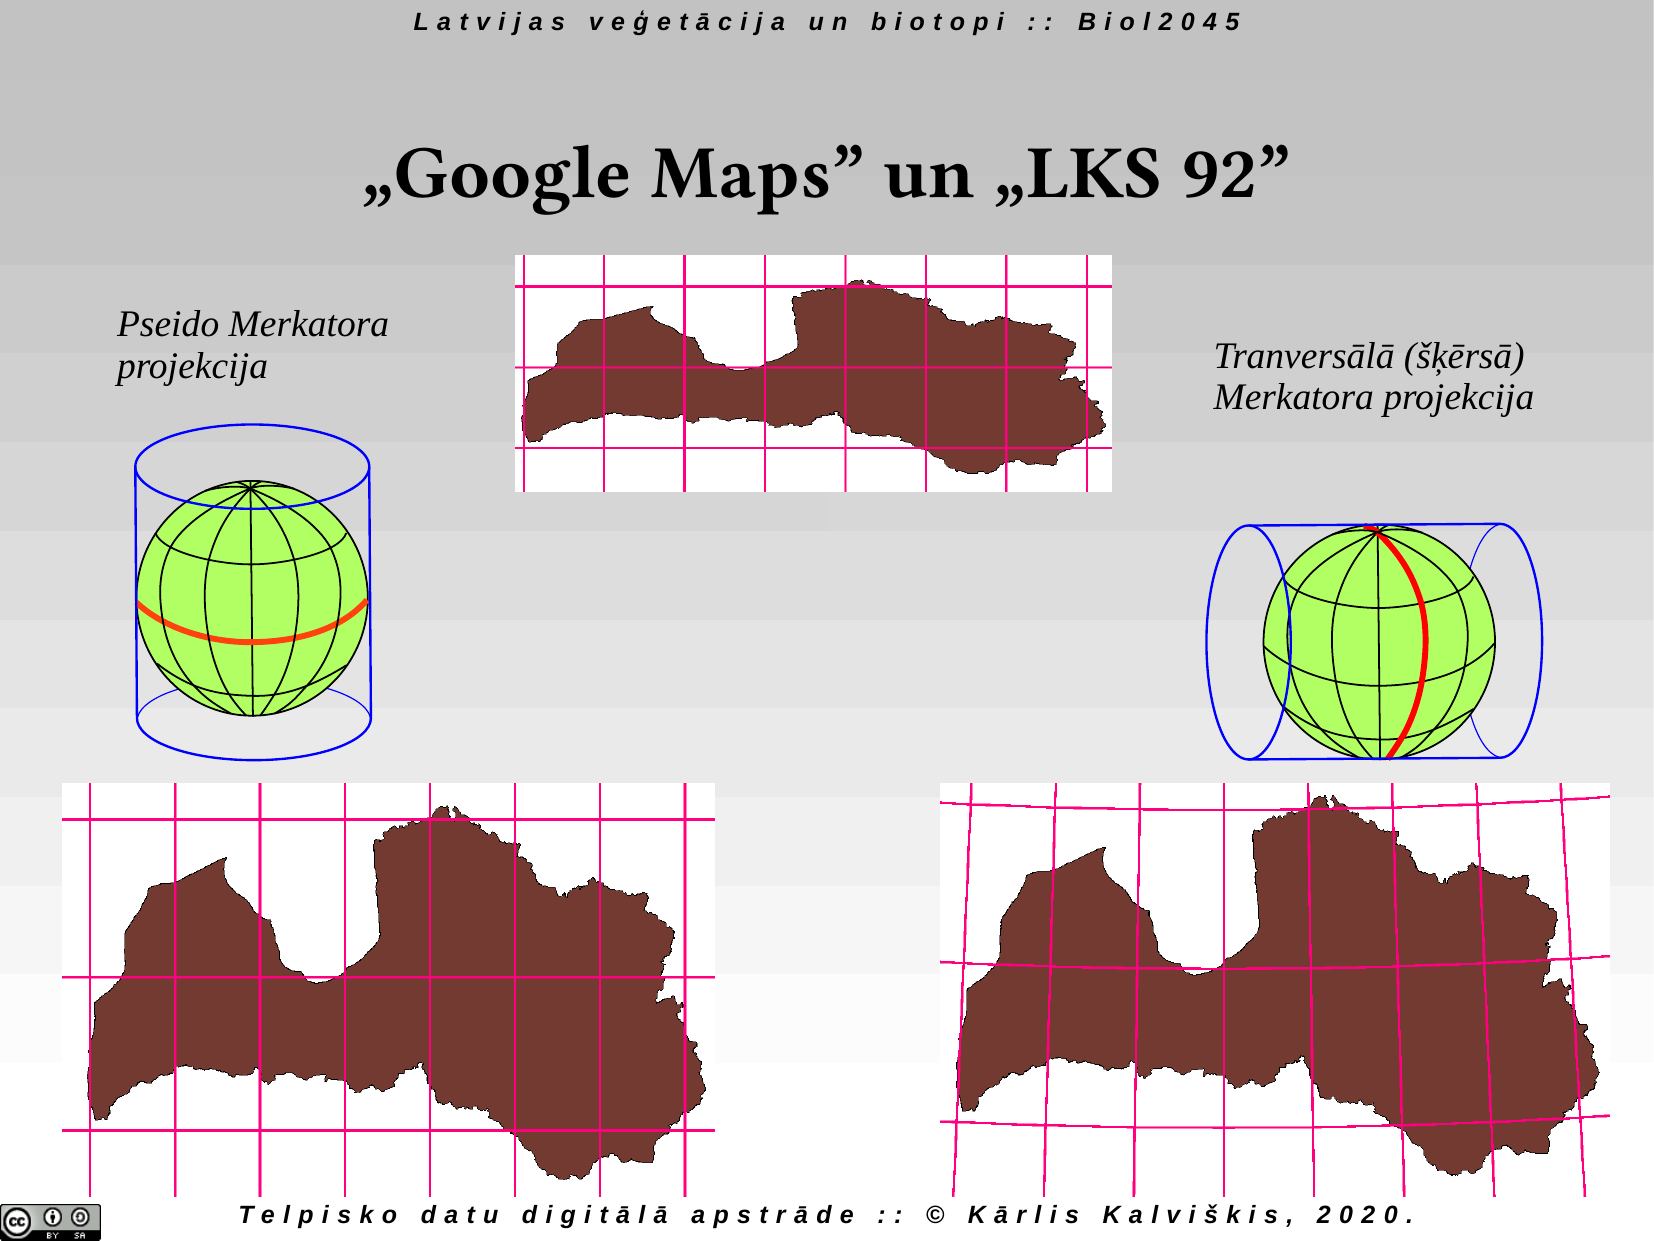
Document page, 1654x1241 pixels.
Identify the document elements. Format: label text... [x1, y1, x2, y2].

text_box [1286, 678, 1314, 724]
text_box [201, 690, 244, 716]
text_box [156, 503, 208, 545]
text_box [277, 629, 335, 693]
text_box [272, 509, 328, 558]
text_box [1327, 733, 1369, 757]
text_box [1263, 648, 1288, 706]
text_box [1380, 606, 1422, 684]
text_box [1333, 605, 1378, 684]
text_box Tranversālā (šķērsā) Merkatora projekcija [1180, 295, 1568, 426]
text_box [1379, 539, 1417, 607]
text_box Pseido Merkatora projekcija [59, 295, 447, 394]
title „Google Maps” un „LKS 92” [29, 56, 1625, 289]
text_box [255, 487, 316, 505]
text_box [254, 697, 271, 716]
text_box [138, 609, 187, 680]
text_box [296, 550, 339, 634]
text_box [1291, 593, 1334, 679]
text_box [1394, 733, 1428, 757]
text_box [1338, 537, 1377, 607]
text_box [293, 503, 368, 617]
text_box [1285, 532, 1371, 588]
text_box [1408, 711, 1473, 756]
text_box [1287, 586, 1296, 605]
text_box [1383, 531, 1496, 663]
text_box [254, 642, 292, 695]
text_box [188, 488, 244, 505]
text_box [138, 535, 168, 616]
text_box [1407, 670, 1462, 736]
text_box [166, 627, 226, 692]
text_box [156, 665, 226, 713]
text_box [1338, 683, 1378, 738]
text_box [1391, 540, 1455, 601]
text_box [253, 561, 297, 639]
text_box [1285, 710, 1354, 757]
text_box [1381, 740, 1396, 757]
picture [0, 0, 1654, 1241]
text_box [1440, 646, 1495, 725]
text_box [237, 493, 249, 507]
text_box [173, 508, 230, 558]
text_box [1263, 578, 1288, 662]
text_box [206, 562, 251, 639]
text_box [279, 668, 346, 713]
text_box [1300, 537, 1370, 602]
text_box [262, 690, 300, 716]
text_box [1360, 740, 1379, 757]
text_box [162, 549, 207, 633]
text_box [221, 493, 244, 506]
text_box [252, 510, 292, 563]
text_box [257, 493, 282, 507]
text_box [1344, 526, 1363, 530]
text_box [211, 642, 251, 694]
text_box [240, 480, 249, 485]
text_box [211, 510, 250, 563]
text_box [232, 696, 252, 716]
text_box [215, 482, 240, 487]
text_box [1425, 594, 1466, 679]
text_box [1292, 668, 1353, 736]
text_box [258, 481, 283, 485]
text_box [252, 493, 265, 507]
text_box [313, 605, 368, 681]
text_box [1381, 684, 1418, 738]
